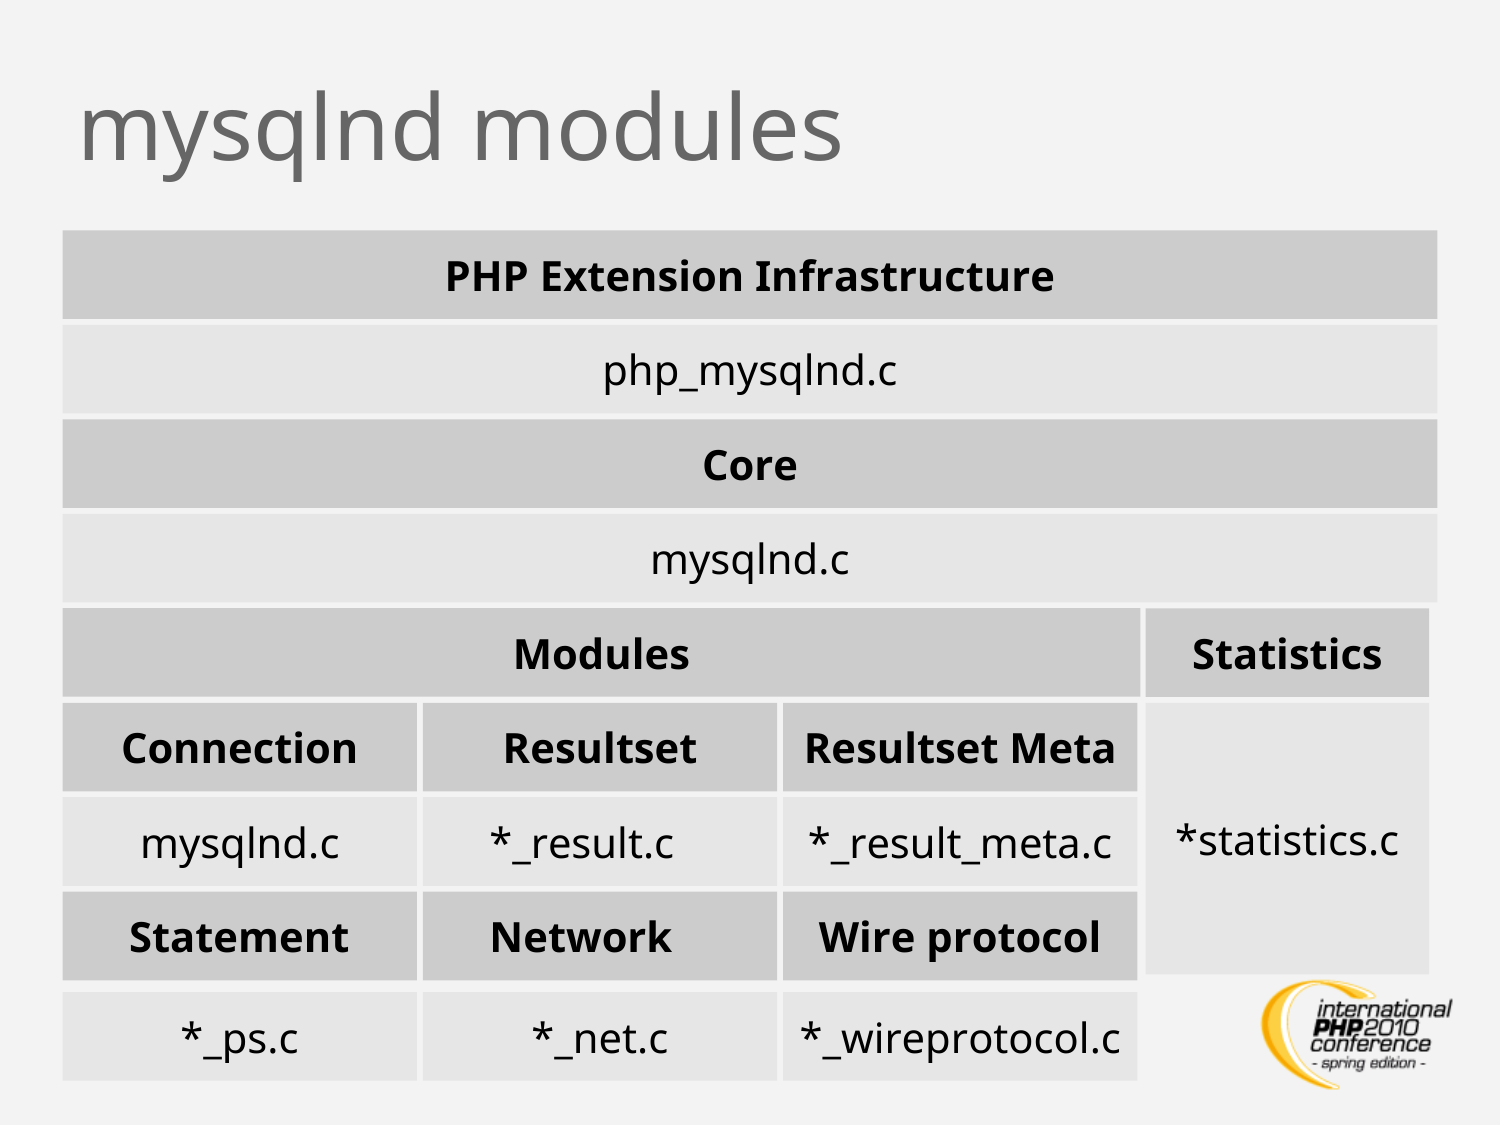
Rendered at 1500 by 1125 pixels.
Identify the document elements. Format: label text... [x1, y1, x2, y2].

text_box PHP Extension Infrastructure [62, 230, 1438, 319]
text_box *_result_meta.c [783, 797, 1138, 886]
text_box Modules [62, 608, 1141, 697]
text_box mysqlnd.c [62, 797, 417, 886]
text_box *_result.c [422, 797, 778, 886]
text_box Connection [62, 702, 417, 792]
text_box *_net.c [422, 992, 778, 1081]
text_box Statement [62, 891, 417, 981]
title mysqlnd modules [62, 37, 1438, 213]
text_box php_mysqlnd.c [62, 324, 1438, 414]
text_box mysqlnd.c [62, 513, 1438, 603]
text_box Wire protocol [783, 891, 1138, 981]
text_box *_ps.c [62, 992, 417, 1081]
picture [0, 0, 1500, 1125]
text_box *_wireprotocol.c [783, 992, 1138, 1081]
text_box Resultset Meta [783, 702, 1138, 792]
text_box *statistics.c [1145, 702, 1430, 975]
text_box Resultset [422, 702, 778, 792]
text_box Statistics [1145, 608, 1430, 697]
text_box Core [62, 419, 1438, 508]
text_box Network [422, 891, 778, 981]
